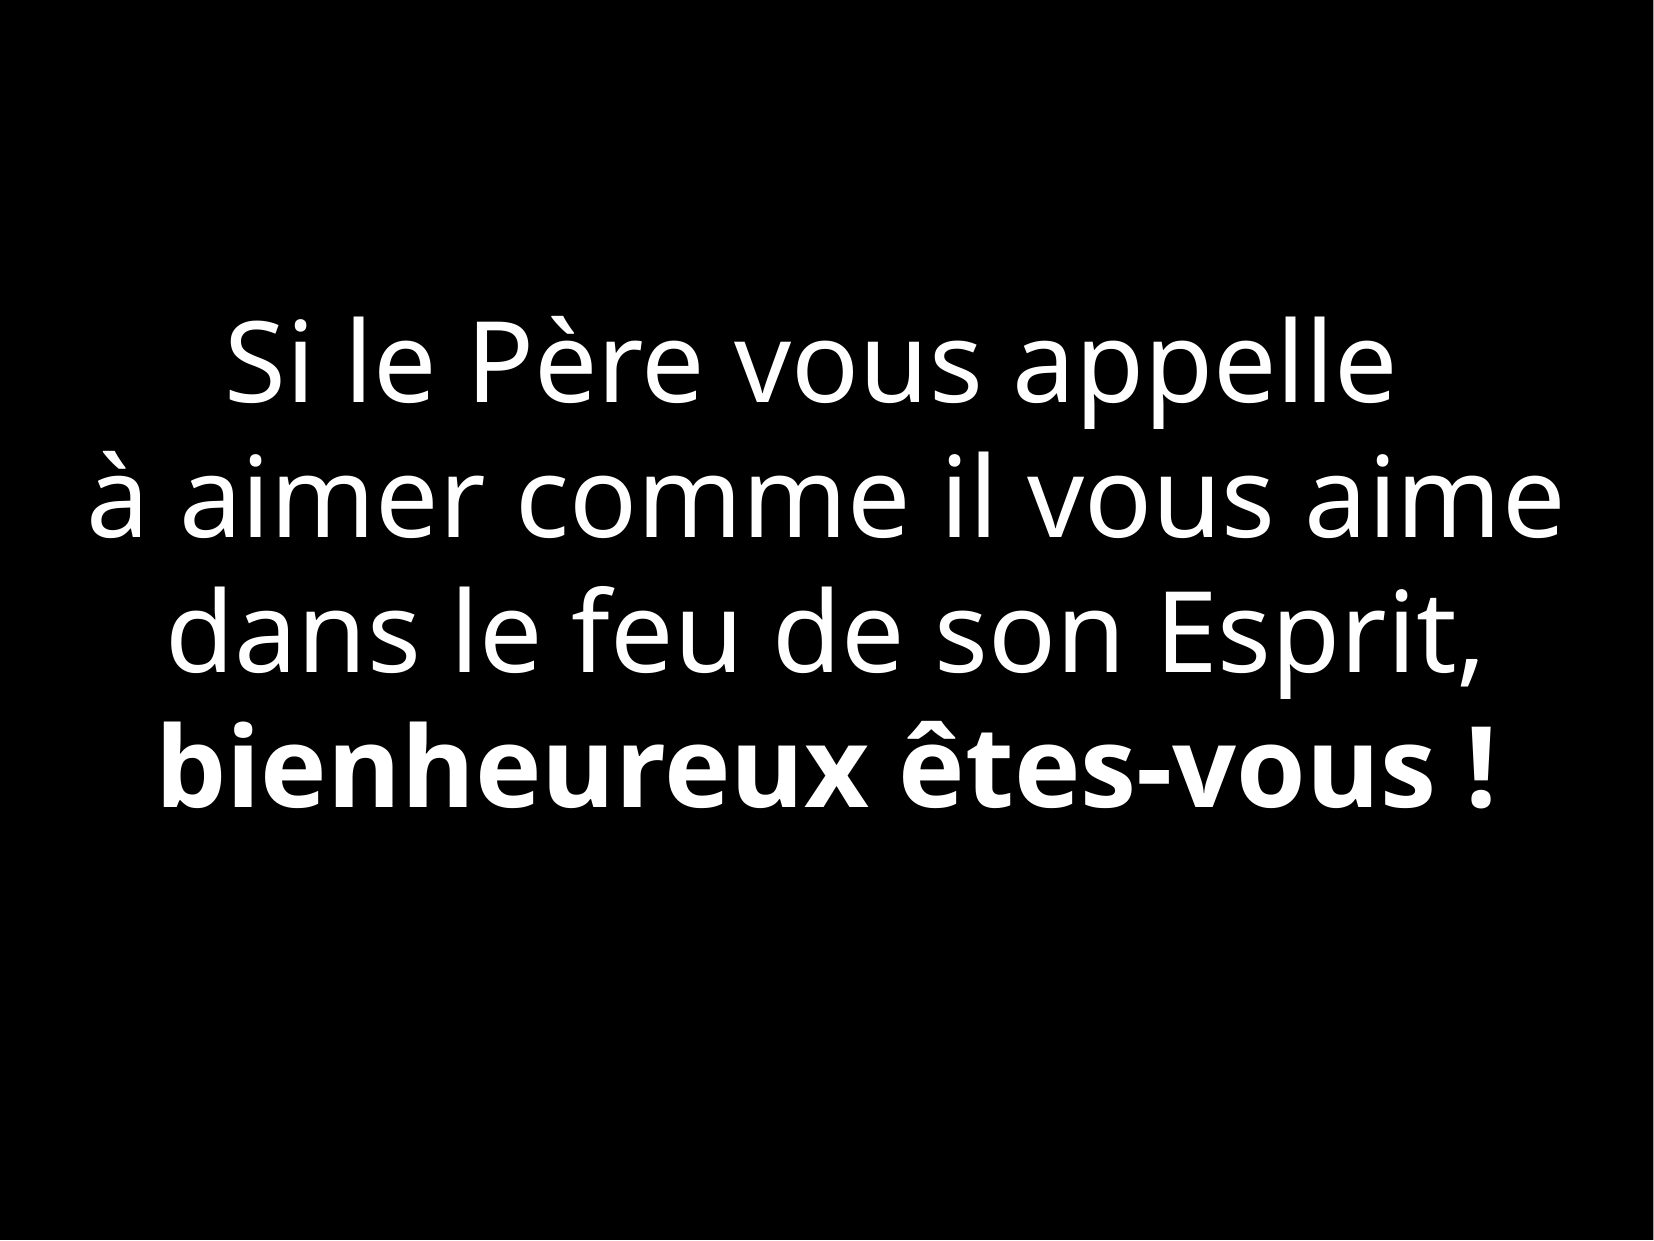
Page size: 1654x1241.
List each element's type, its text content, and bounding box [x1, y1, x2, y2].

text_box Si le Père vous appelle à aimer comme il vous aime dans le feu de son Esprit, bienheureux êtes-vous ! [0, 346, 1654, 925]
